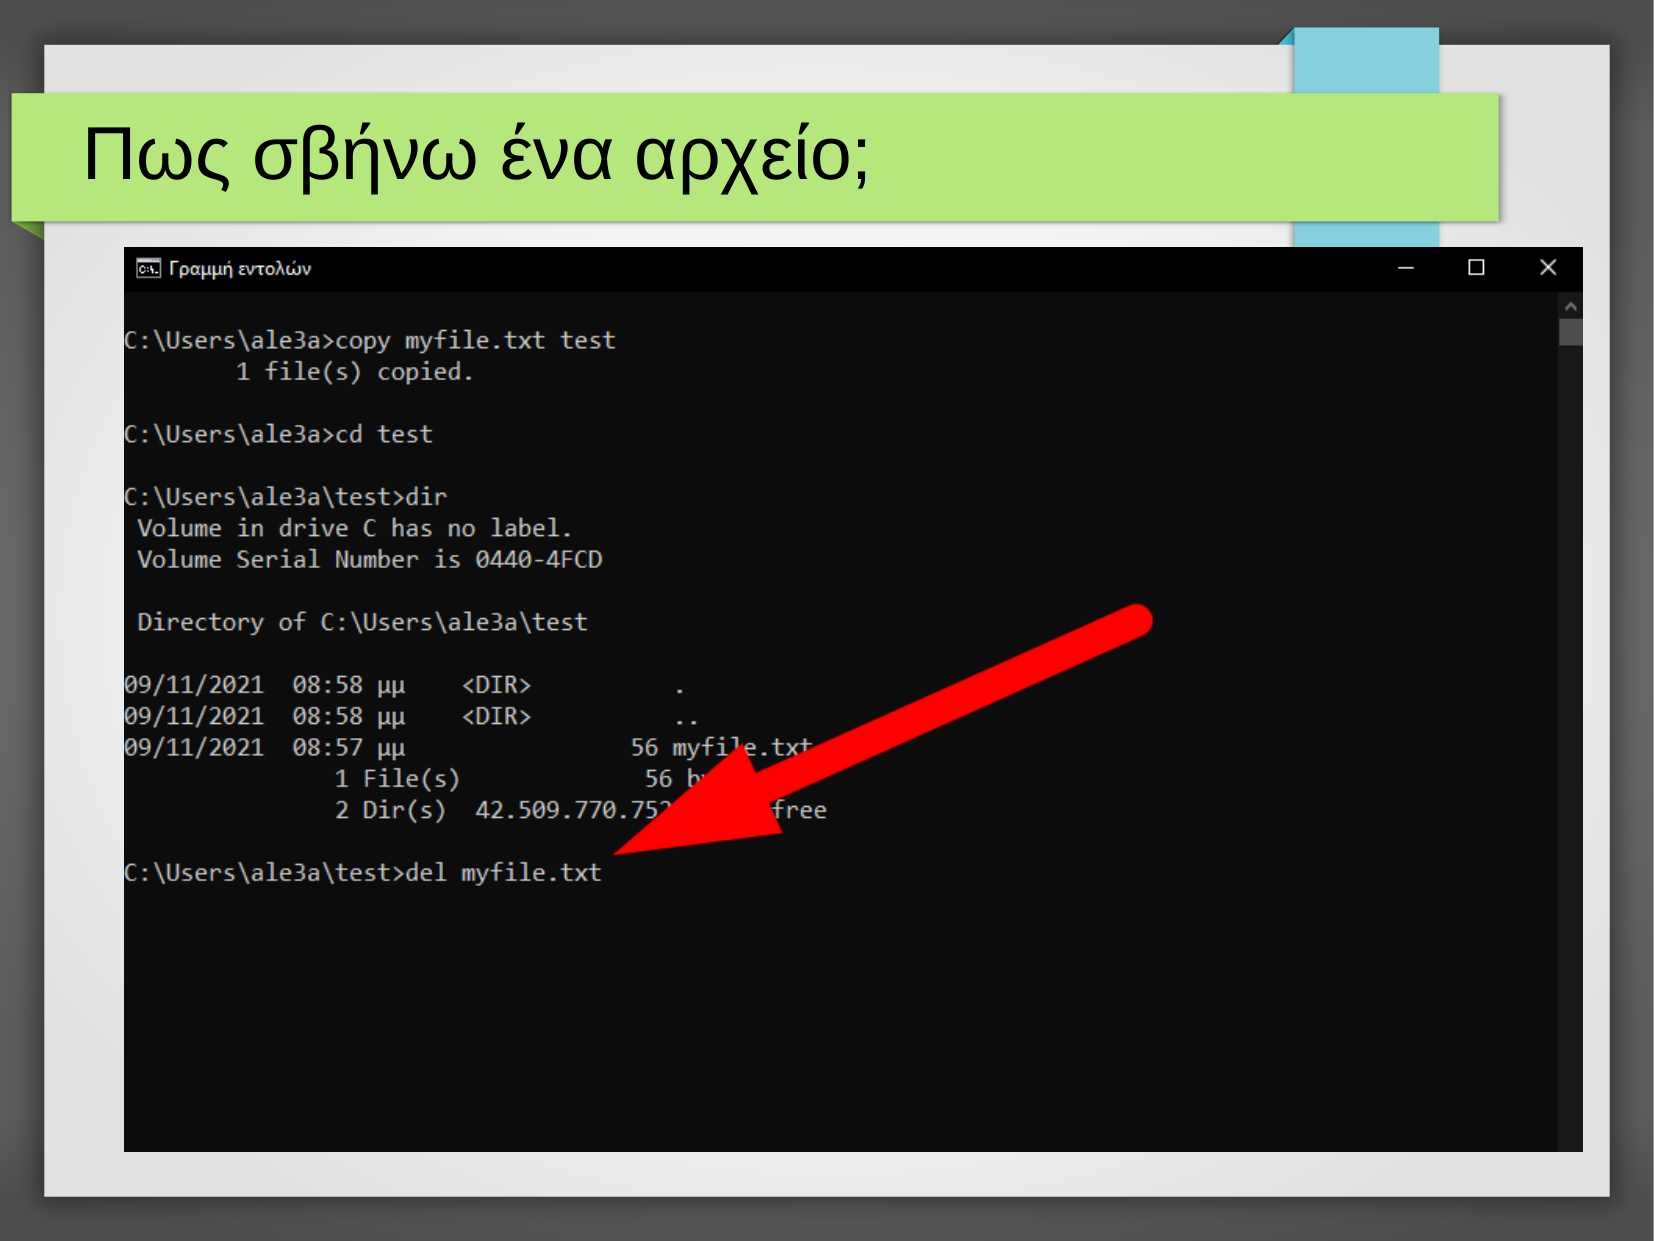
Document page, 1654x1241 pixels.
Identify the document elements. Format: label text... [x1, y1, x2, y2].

title Πως σβήνω ένα αρχείο; [82, 94, 1264, 213]
picture [0, 0, 1654, 1241]
